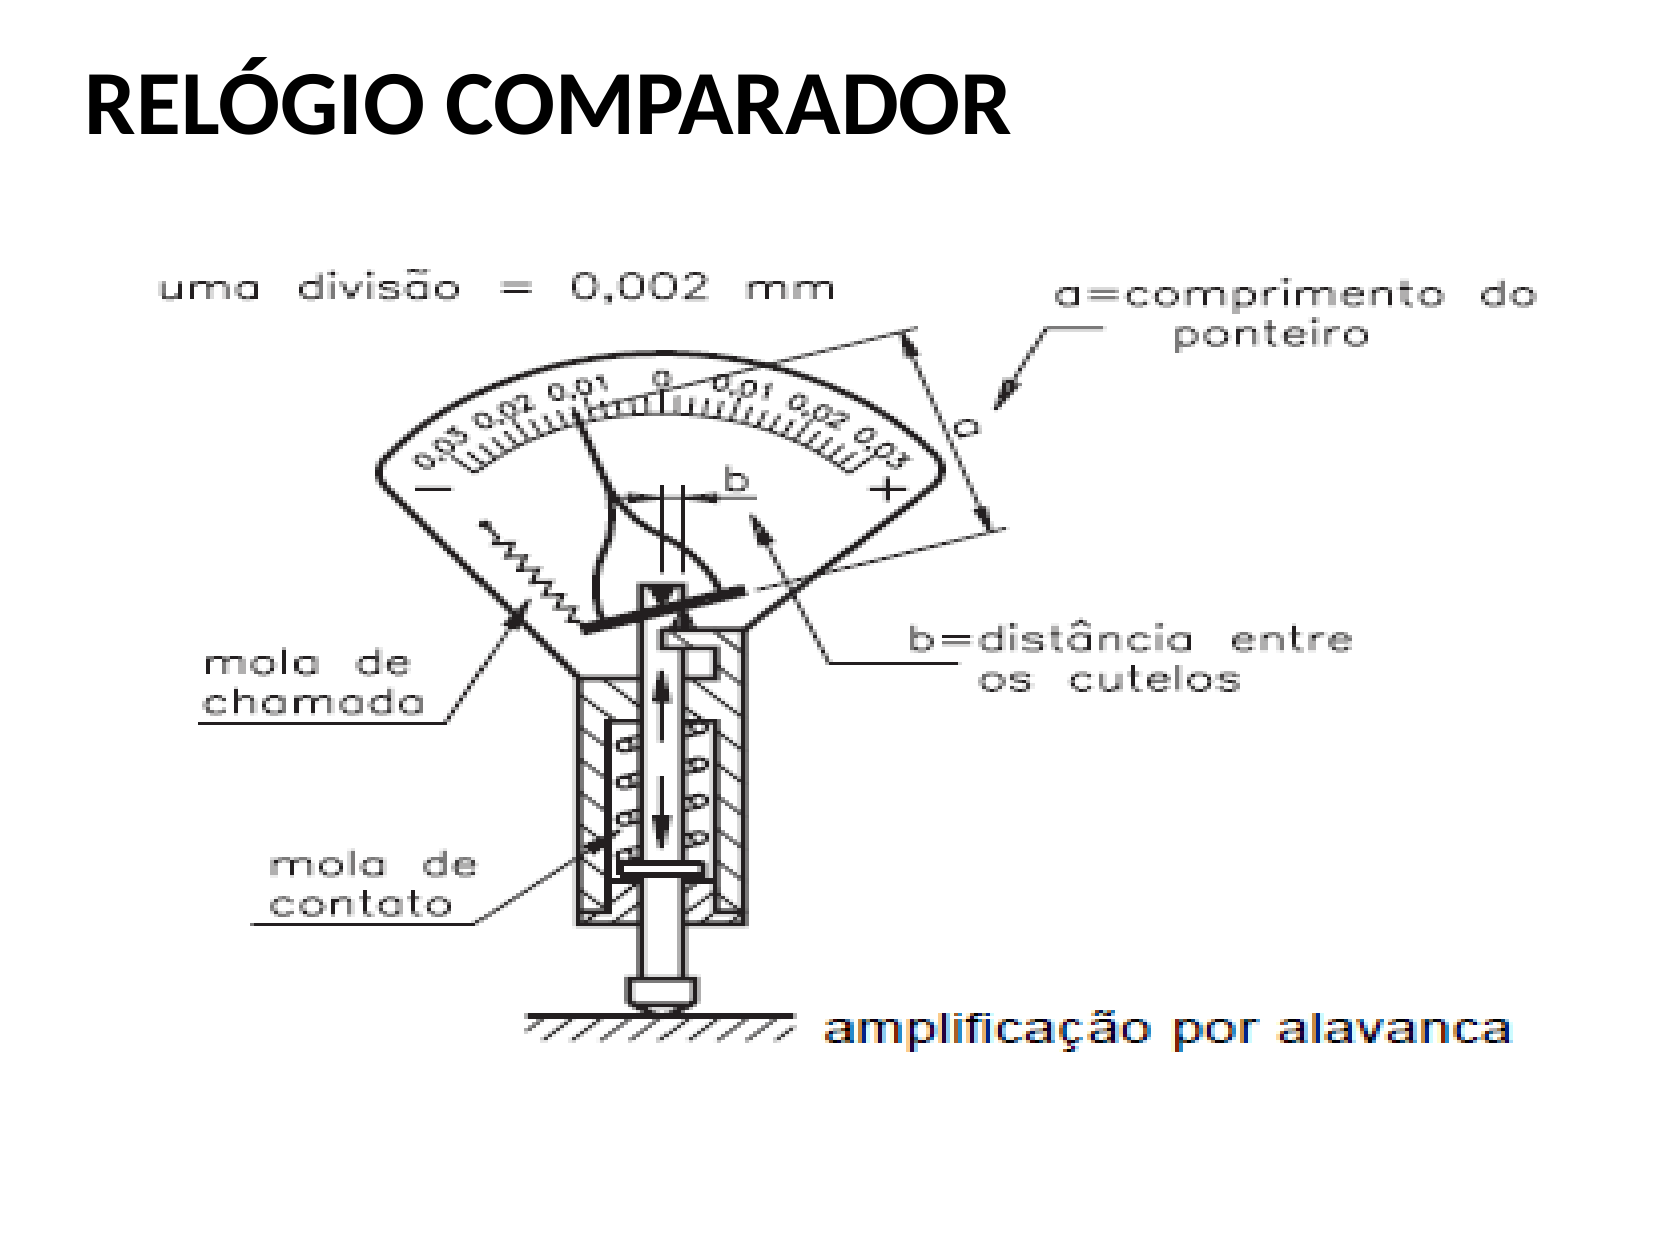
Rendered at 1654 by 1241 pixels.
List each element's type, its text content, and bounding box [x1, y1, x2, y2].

text_box RELÓGIO COMPARADOR [0, 0, 1101, 202]
picture [114, 255, 1582, 1076]
